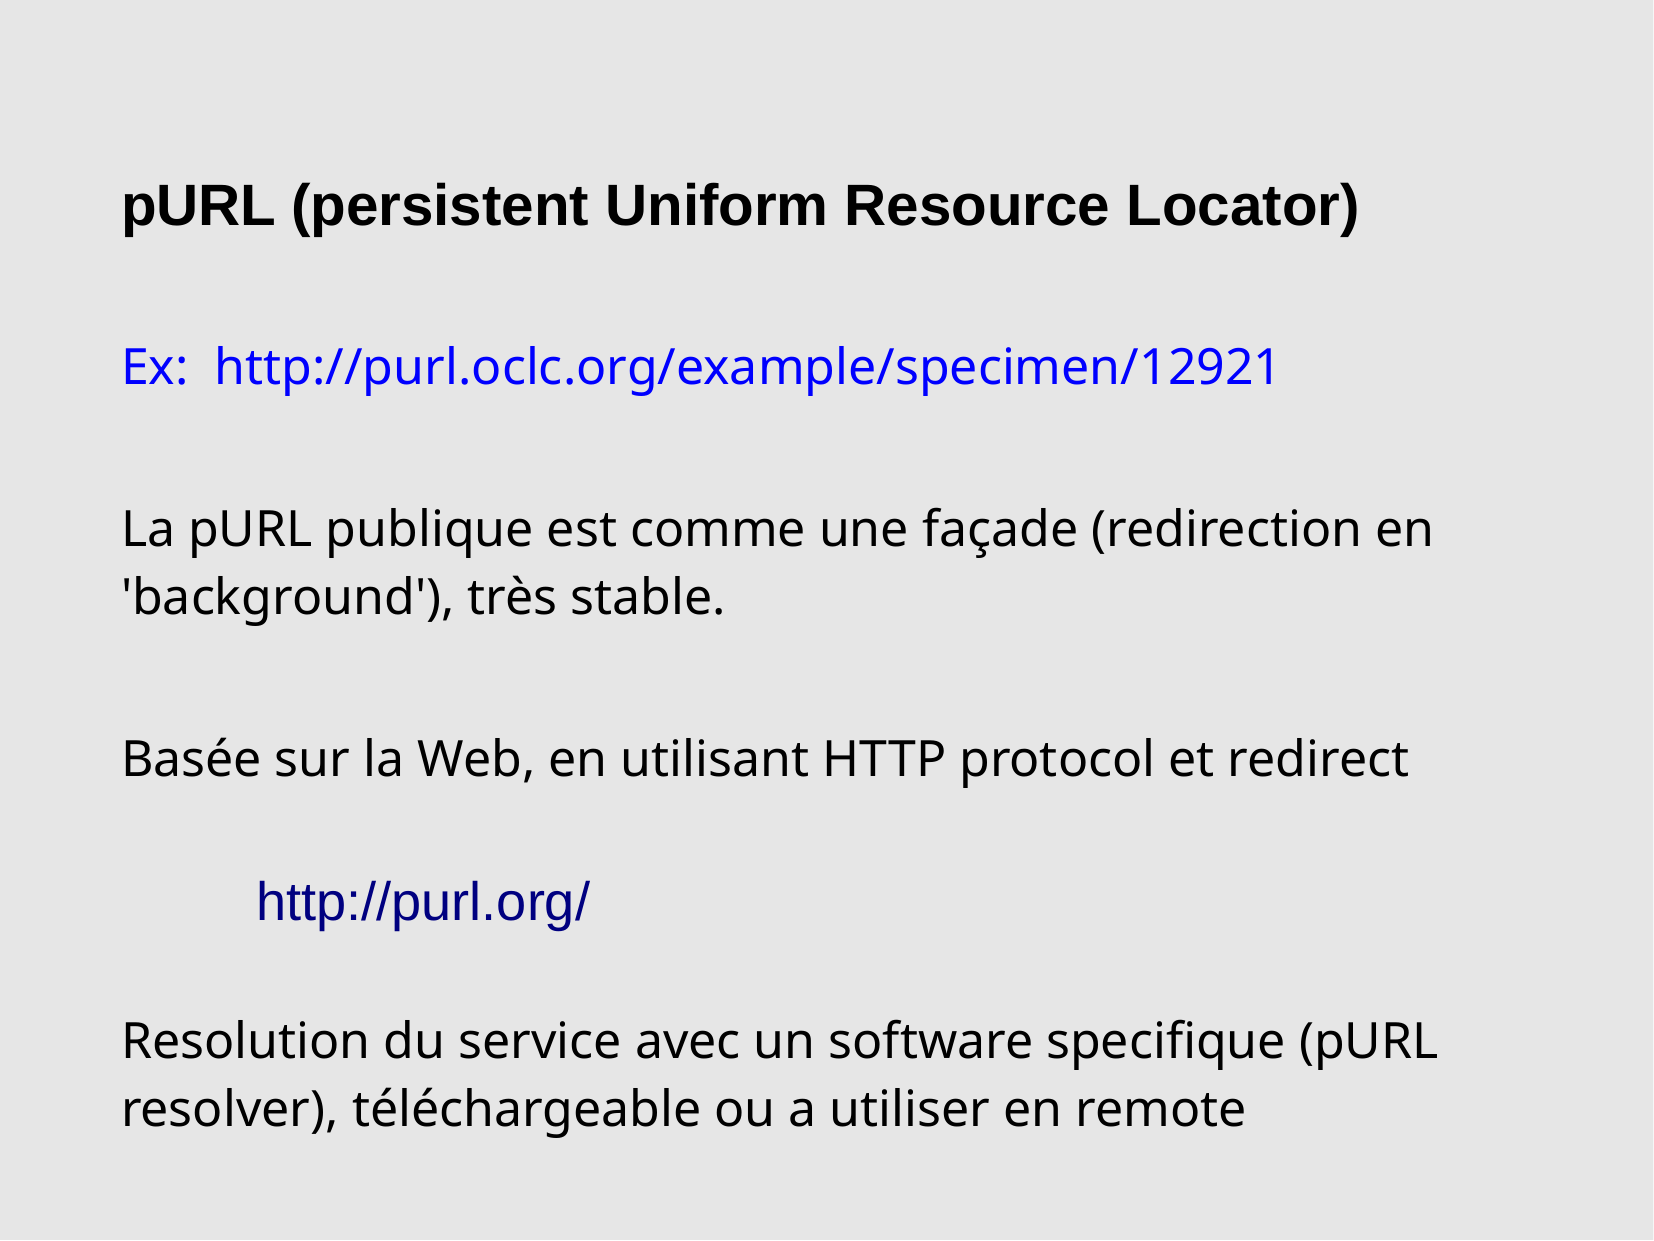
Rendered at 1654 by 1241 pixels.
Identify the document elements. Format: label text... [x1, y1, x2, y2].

text_box pURL (persistent Uniform Resource Locator) Ex: http://purl.oclc.org/example/specimen/12921 La pURL publique est comme une façade (redirection en 'background'), très stable. Basée sur la Web, en utilisant HTTP protocol et redirect http://purl.org/ Resolution du service avec un software specifique (pURL resolver), téléchargeable ou a utiliser en remote Pas trop opaque [106, 165, 1570, 1188]
